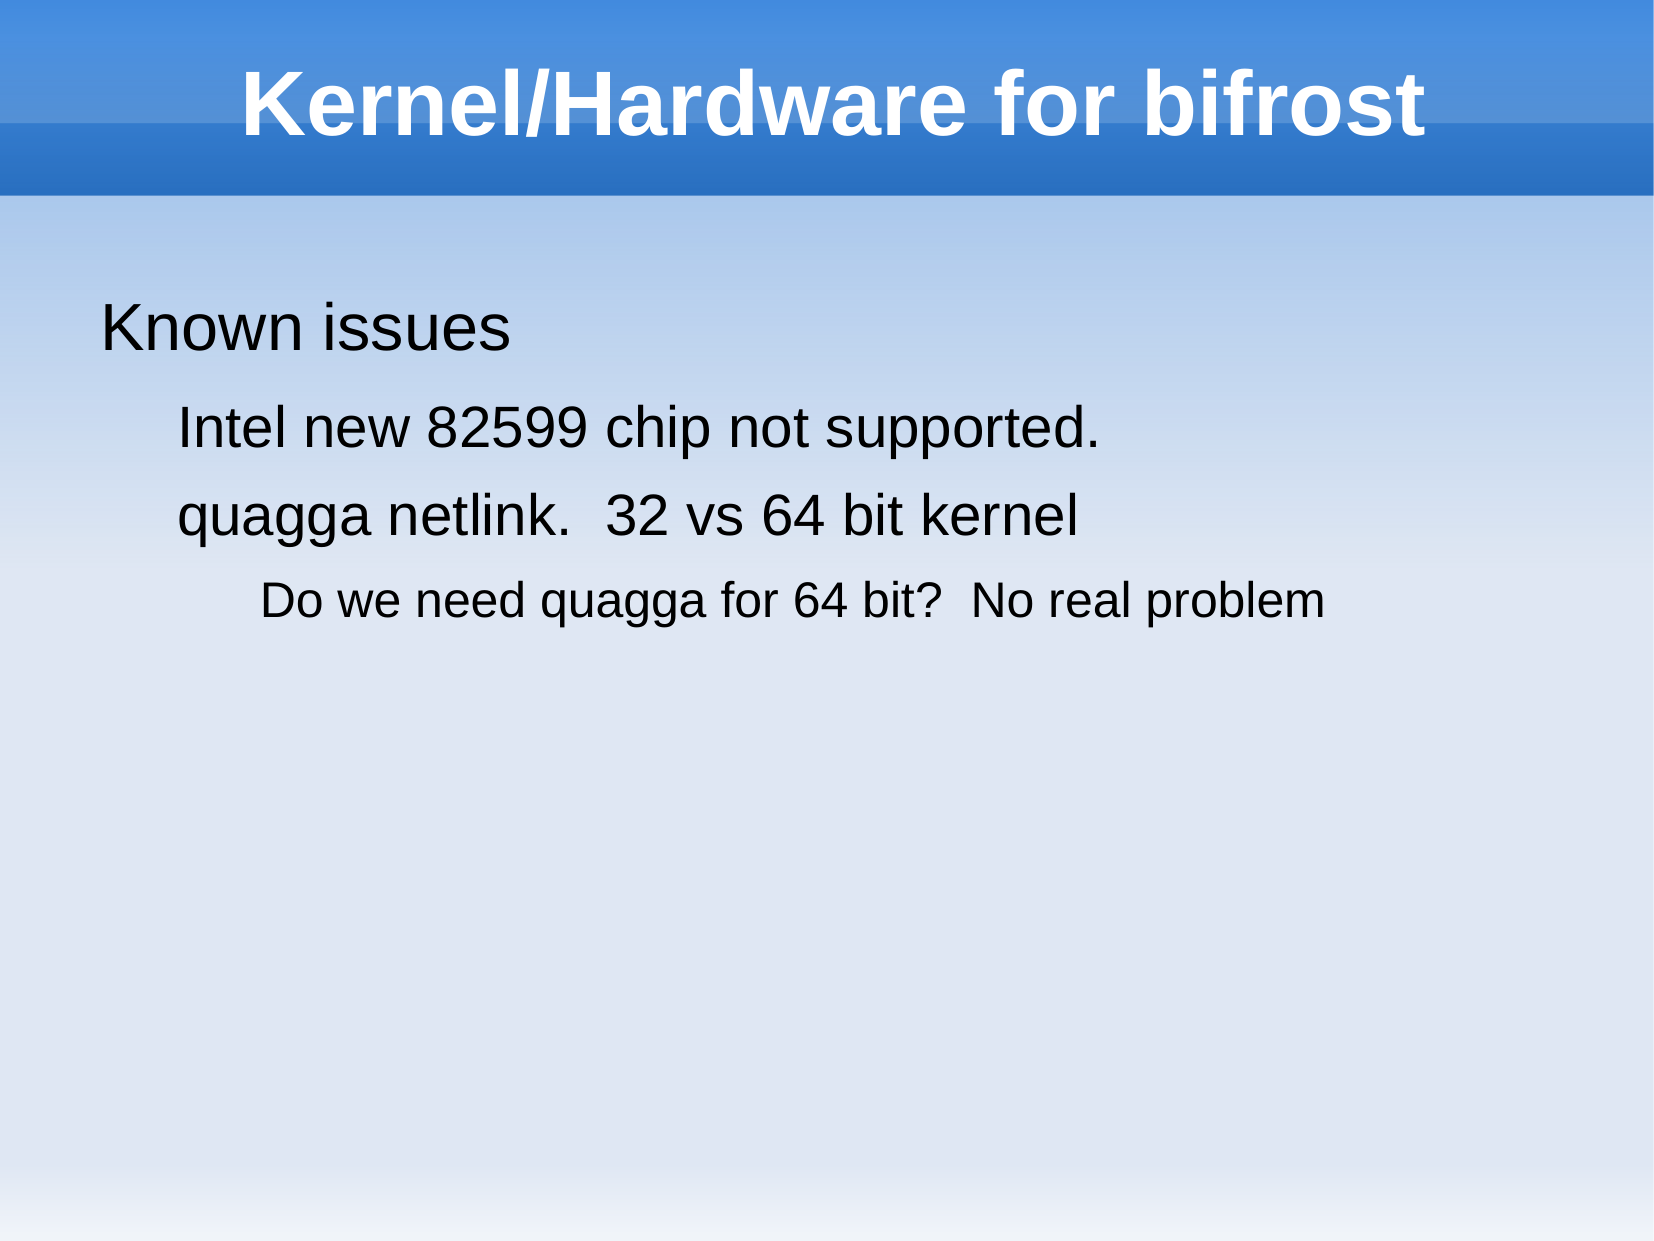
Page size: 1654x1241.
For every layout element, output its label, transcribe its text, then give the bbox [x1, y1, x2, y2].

picture [0, 0, 1654, 1241]
title Kernel/Hardware for bifrost [76, 0, 1565, 208]
list Known issues Intel new 82599 chip not supported. quagga netlink. 32 vs 64 bit kernel Do we need quagga for 64 bit? No real problem [82, 290, 1571, 1109]
